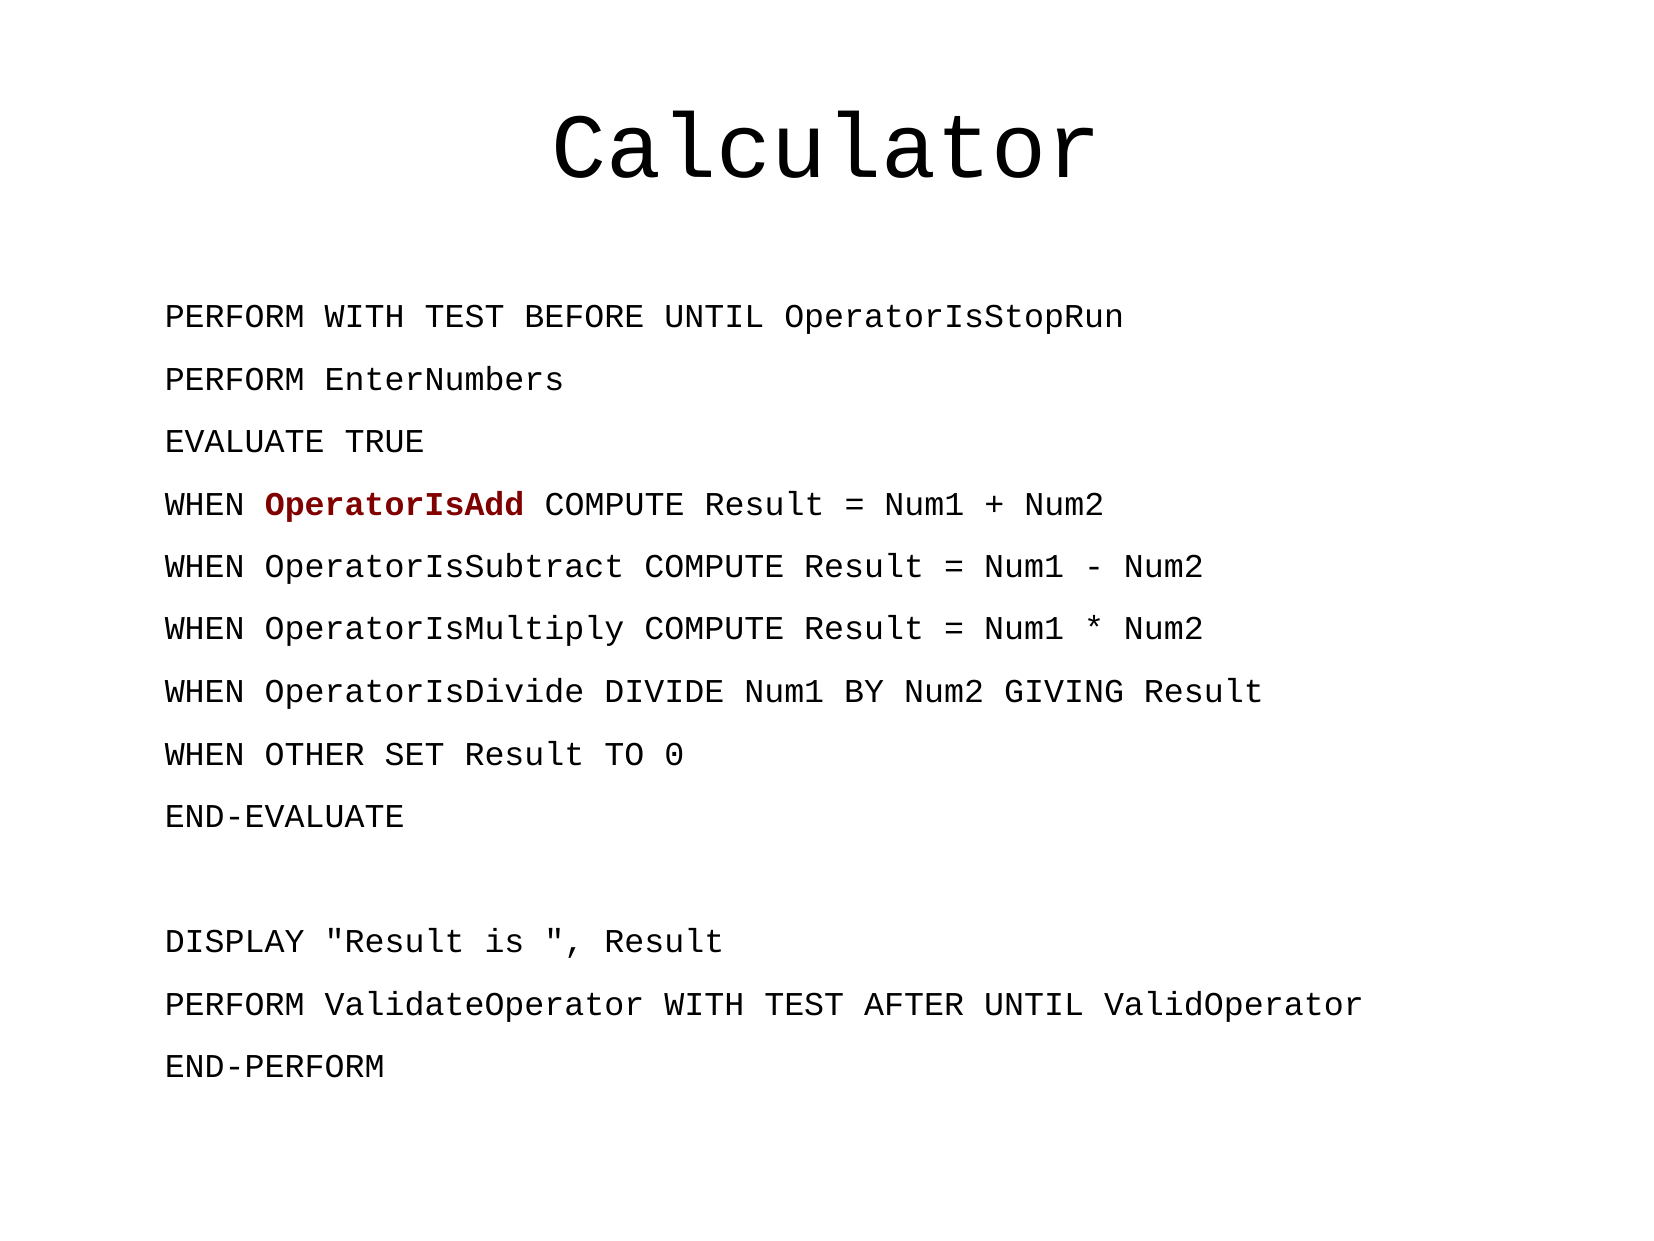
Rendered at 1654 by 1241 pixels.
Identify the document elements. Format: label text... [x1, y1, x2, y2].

text_box PERFORM WITH TEST BEFORE UNTIL OperatorIsStopRun PERFORM EnterNumbers EVALUATE TRUE WHEN OperatorIsAdd COMPUTE Result = Num1 + Num2 WHEN OperatorIsSubtract COMPUTE Result = Num1 - Num2 WHEN OperatorIsMultiply COMPUTE Result = Num1 * Num2 WHEN OperatorIsDivide DIVIDE Num1 BY Num2 GIVING Result WHEN OTHER SET Result TO 0 END-EVALUATE DISPLAY "Result is ", Result PERFORM ValidateOperator WITH TEST AFTER UNTIL ValidOperator END-PERFORM [150, 292, 1591, 1096]
title Calculator [82, 49, 1571, 257]
